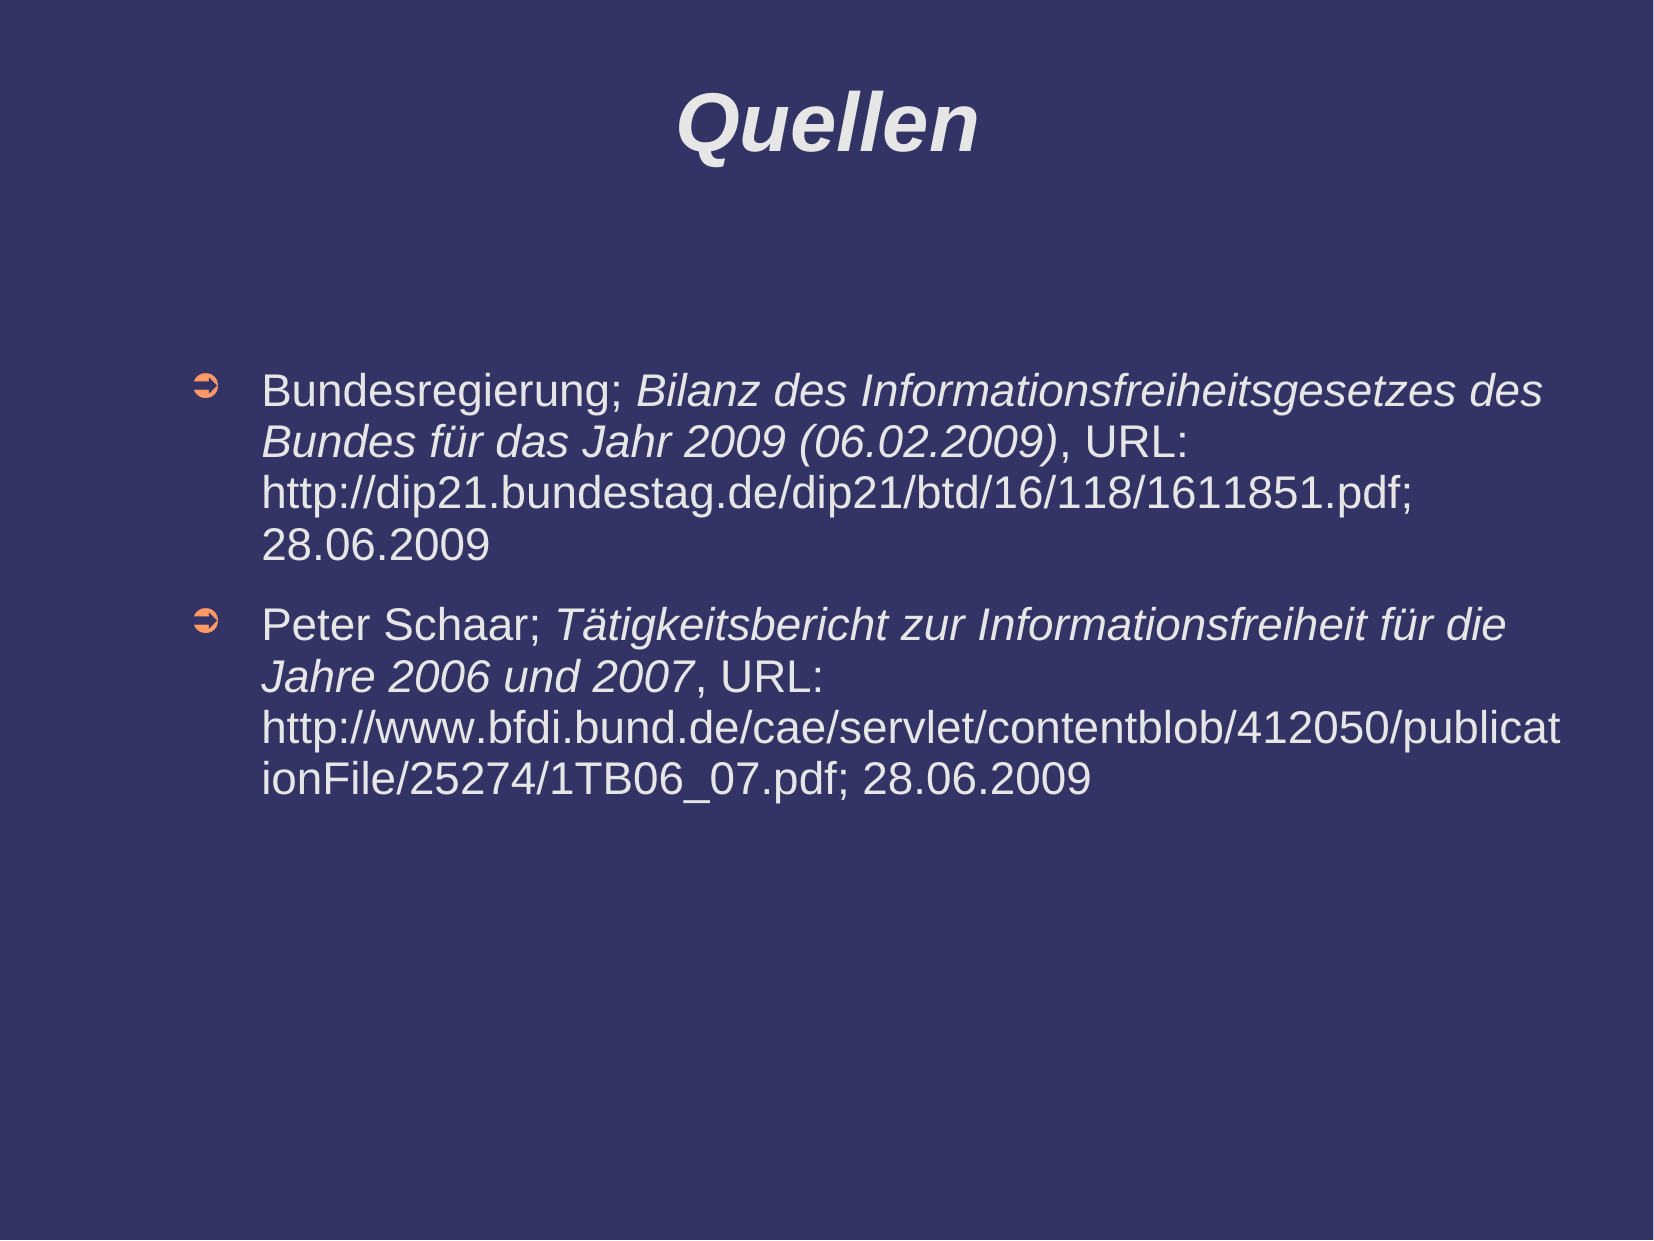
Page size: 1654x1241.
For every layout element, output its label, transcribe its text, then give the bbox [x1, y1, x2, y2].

list Bundesregierung; Bilanz des Informationsfreiheitsgesetzes des Bundes für das Jahr 2009 (06.02.2009), URL: http://dip21.bundestag.de/dip21/btd/16/118/1611851.pdf; 28.06.2009 Peter Schaar; Tätigkeitsbericht zur Informationsfreiheit für die Jahre 2006 und 2007, URL: http://www.bfdi.bund.de/cae/servlet/contentblob/412050/publicationFile/25274/1TB06_07.pdf; 28.06.2009 [178, 364, 1570, 1147]
title Quellen [121, 19, 1534, 227]
